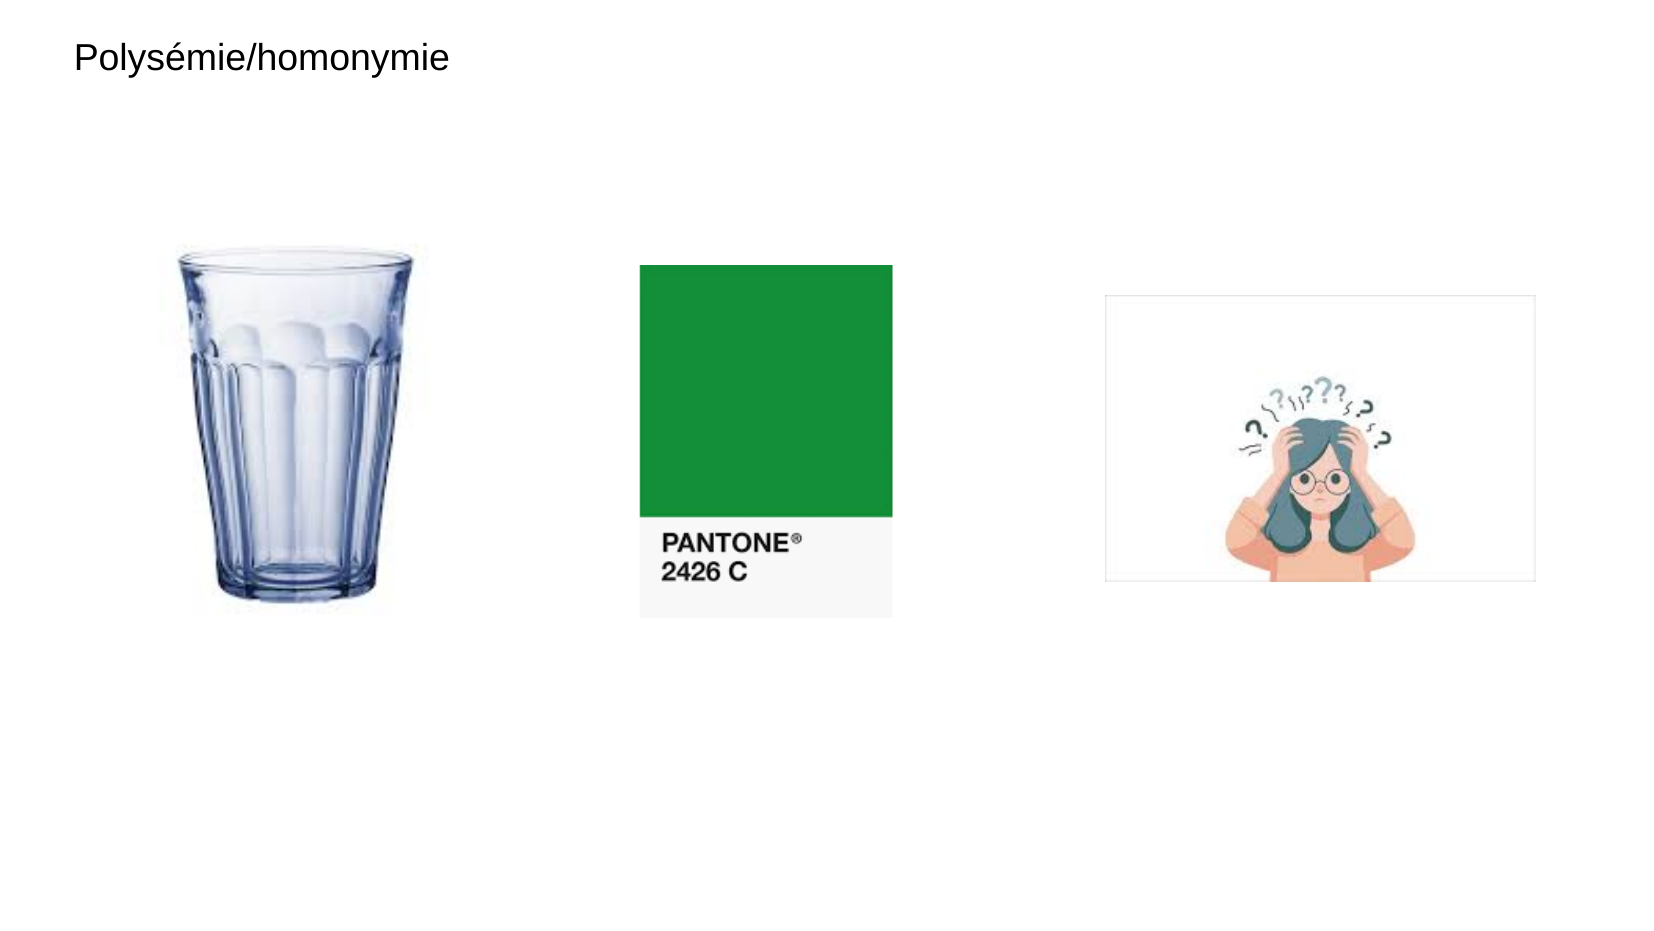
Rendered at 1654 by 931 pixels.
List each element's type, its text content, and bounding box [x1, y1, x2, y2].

text_box Polysémie/homonymie [59, 29, 827, 119]
picture [59, 177, 532, 650]
picture [590, 265, 943, 618]
picture [1105, 295, 1536, 582]
